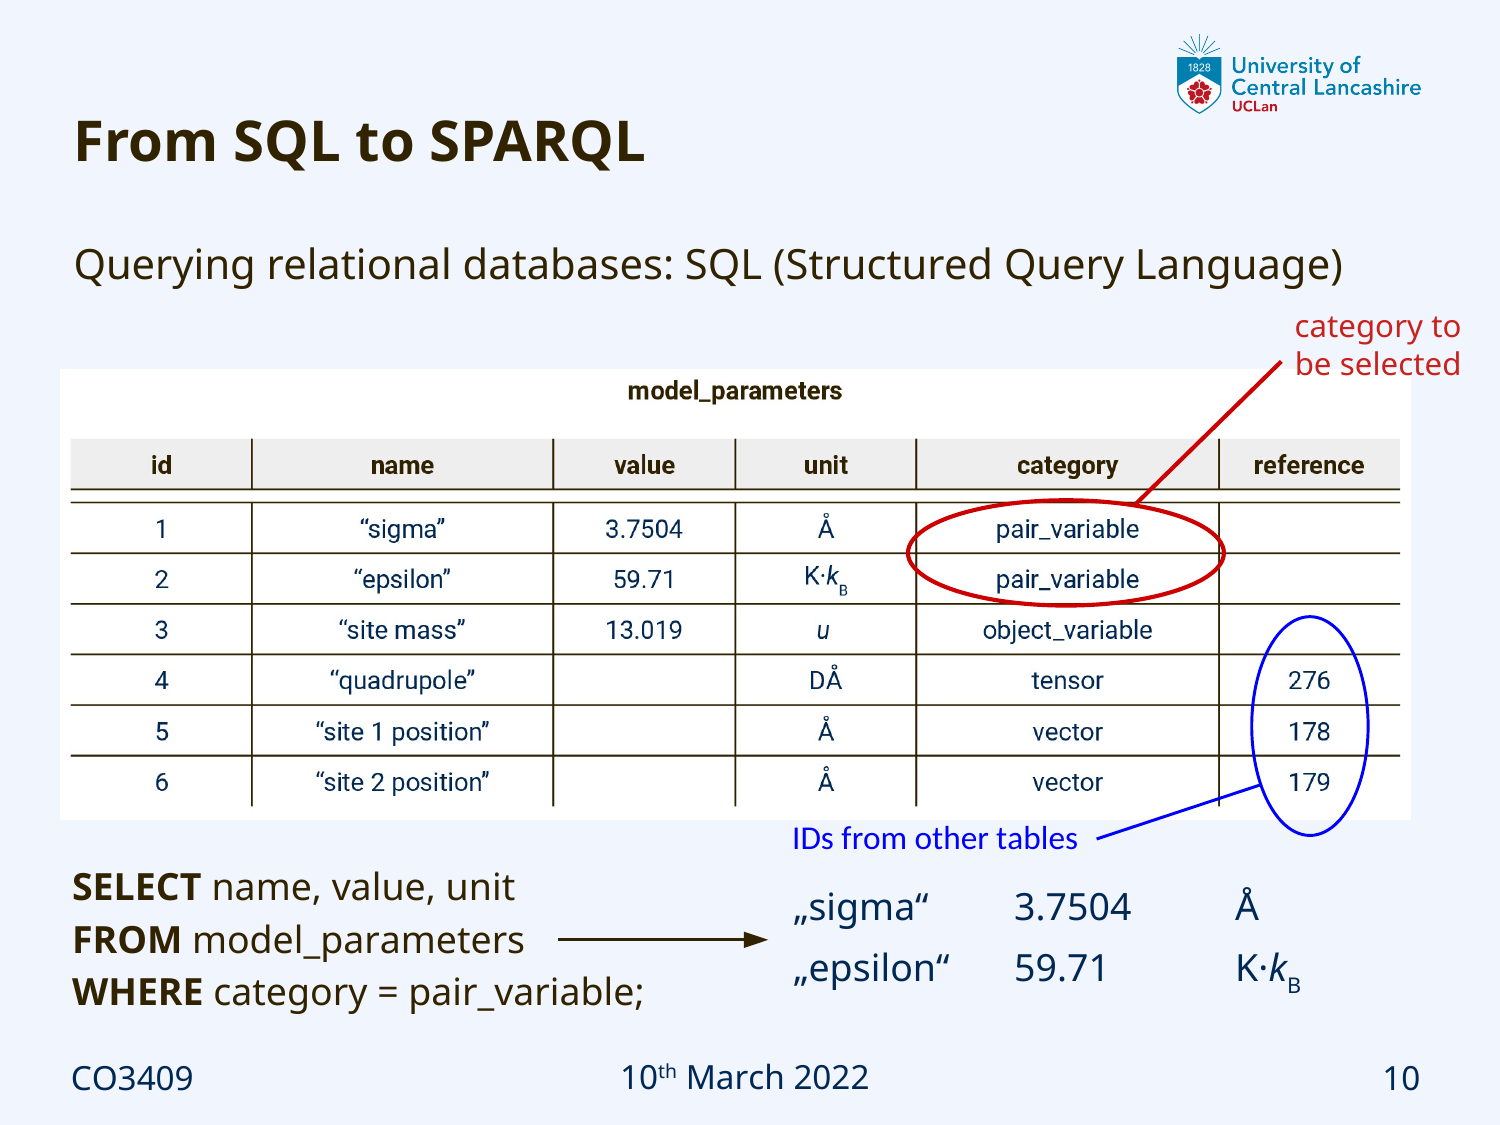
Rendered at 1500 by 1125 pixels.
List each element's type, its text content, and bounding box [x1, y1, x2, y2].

picture [911, 503, 1221, 603]
picture [1254, 619, 1366, 820]
text_box category to be selected [1279, 299, 1477, 395]
text_box SELECT name, value, unit FROM model_parameters WHERE category = pair_variable; [57, 848, 685, 1021]
picture [1177, 34, 1421, 93]
picture [1162, 787, 1277, 820]
title From SQL to SPARQL [58, 93, 1475, 177]
title „sigma“ 3.7504 Å „epsilon“ 59.71 K·kB [778, 855, 1377, 1017]
picture [60, 369, 1411, 820]
title Querying relational databases: SQL (Structured Query Language) [58, 177, 1475, 349]
text_box IDs from other tables [777, 808, 1114, 864]
